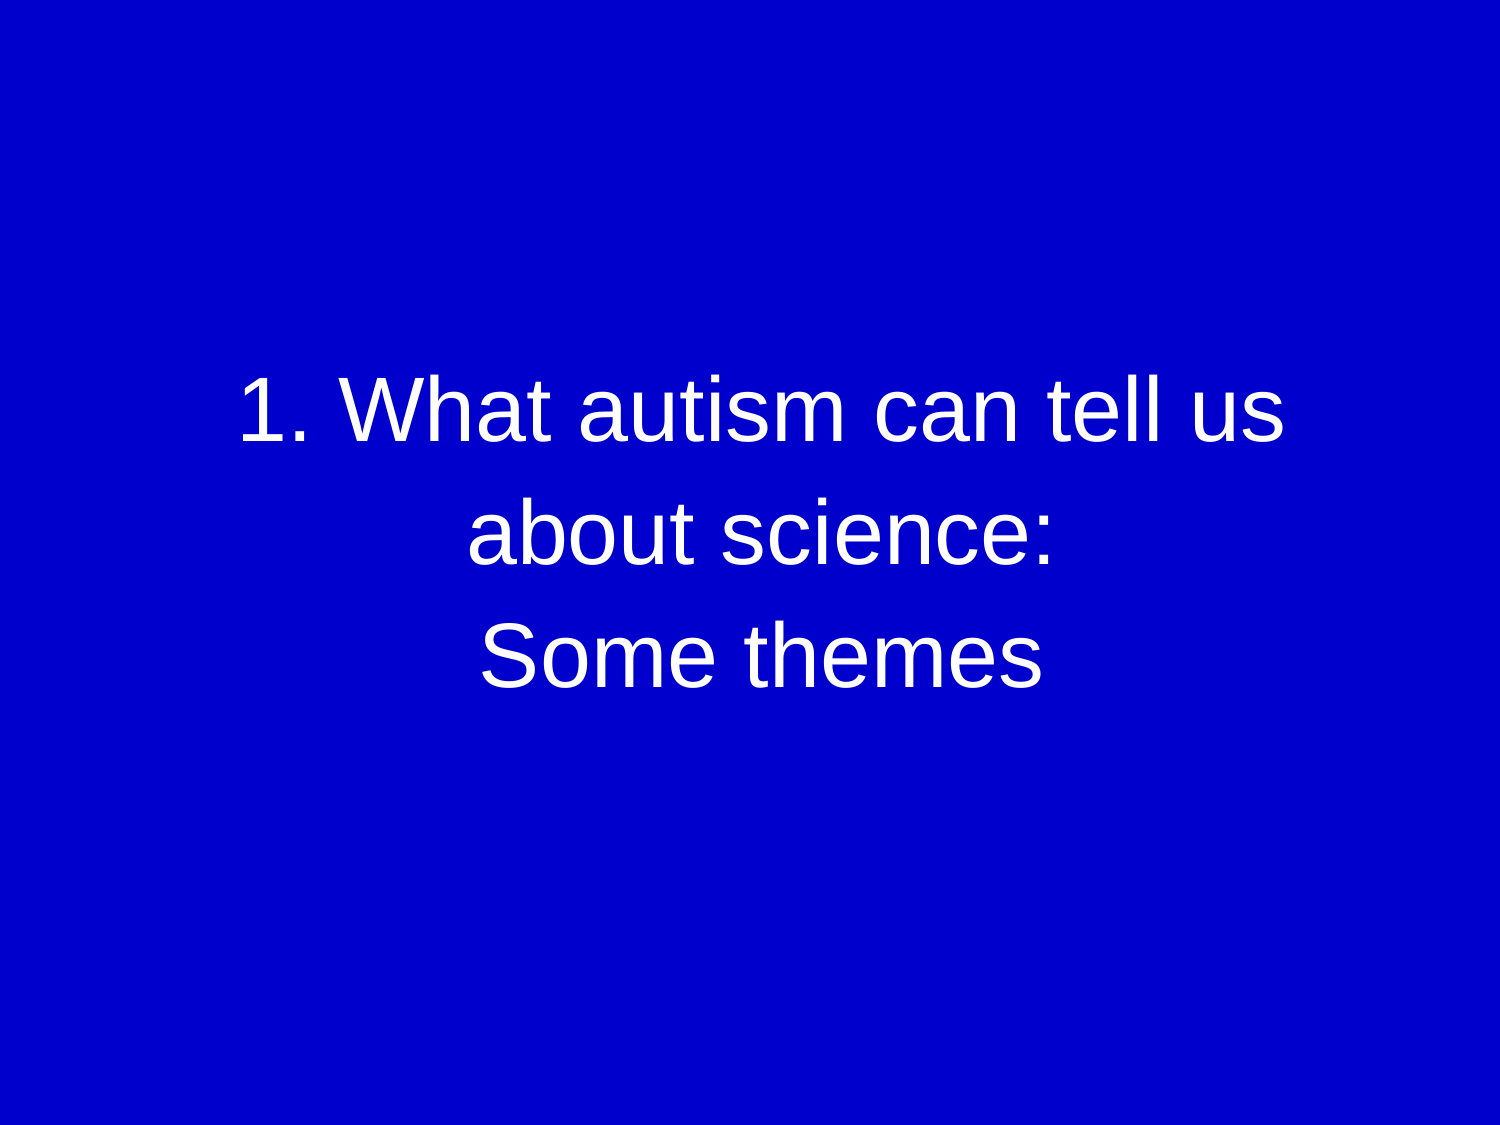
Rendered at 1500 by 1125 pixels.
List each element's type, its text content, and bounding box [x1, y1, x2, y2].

title 1. What autism can tell us about science: Some themes [124, 293, 1400, 753]
